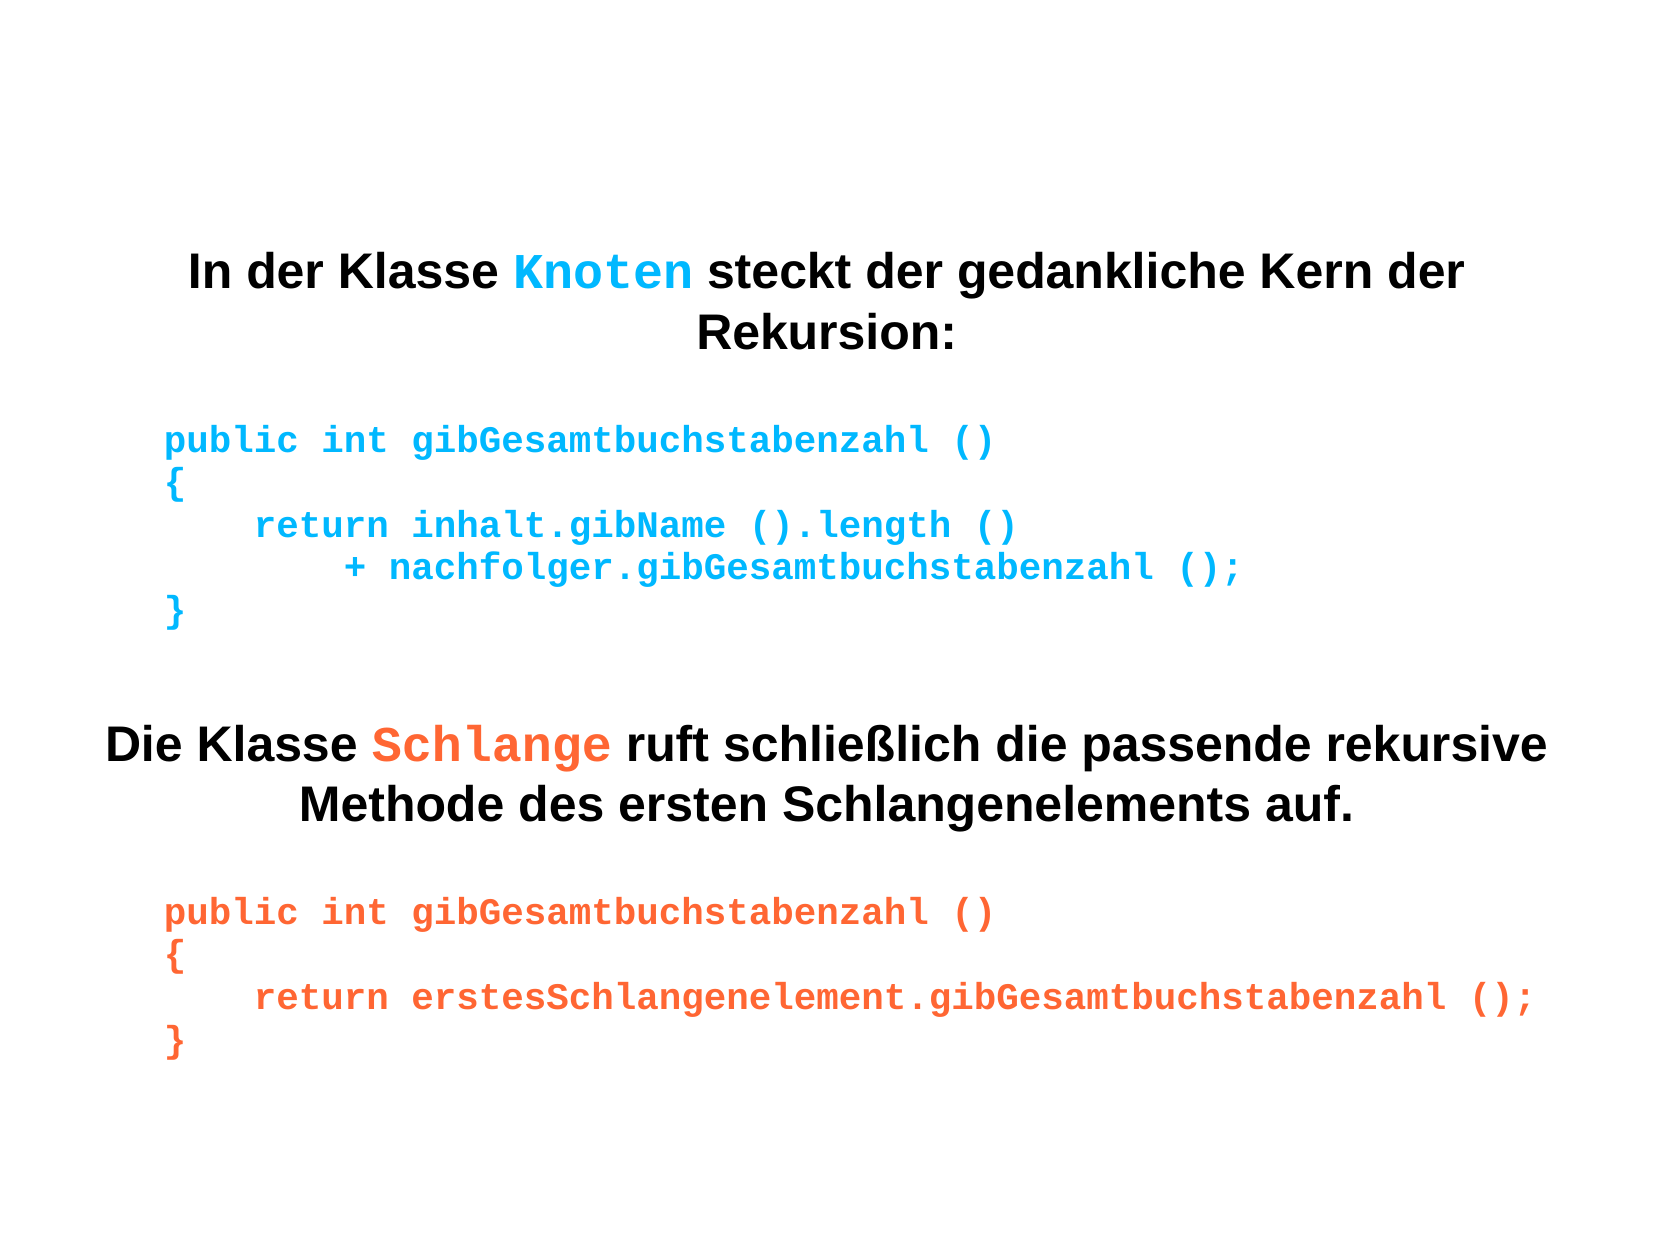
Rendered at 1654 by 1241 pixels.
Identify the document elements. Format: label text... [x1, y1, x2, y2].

text_box In der Klasse Knoten steckt der gedankliche Kern der Rekursion: [59, 236, 1595, 370]
text_box public int gibGesamtbuchstabenzahl () { return erstesSchlangenelement.gibGesamtbuchstabenzahl (); } [59, 885, 1625, 1071]
text_box Die Klasse Schlange ruft schließlich die passende rekursive Methode des ersten Schlangenelements auf. [59, 708, 1595, 842]
text_box public int gibGesamtbuchstabenzahl () { return inhalt.gibName ().length () + nachfolger.gibGesamtbuchstabenzahl (); } [59, 413, 1625, 641]
